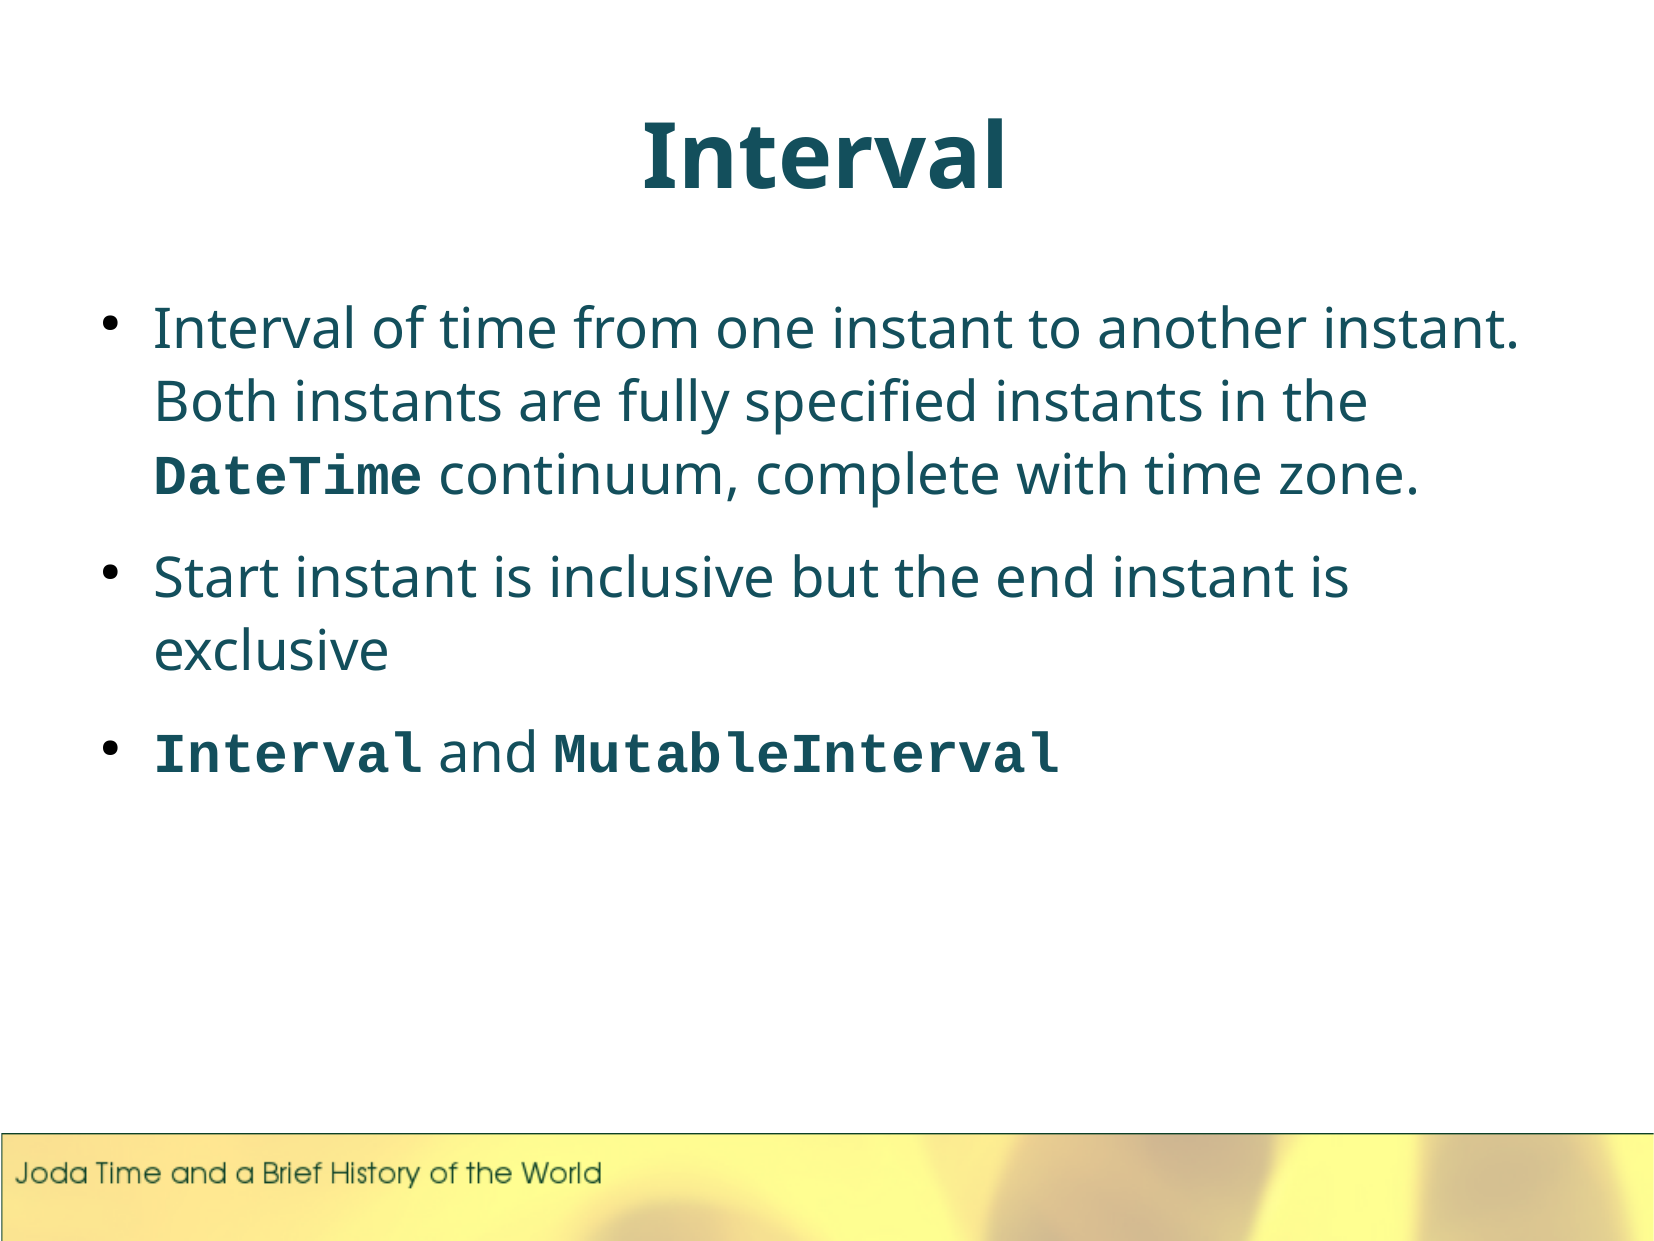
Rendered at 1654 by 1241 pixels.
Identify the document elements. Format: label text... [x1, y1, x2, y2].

list Interval of time from one instant to another instant. Both instants are fully specified instants in the DateTime continuum, complete with time zone. Start instant is inclusive but the end instant is exclusive Interval and MutableInterval [82, 290, 1571, 1109]
picture [1, 1133, 1654, 1241]
title Interval [82, 49, 1571, 257]
